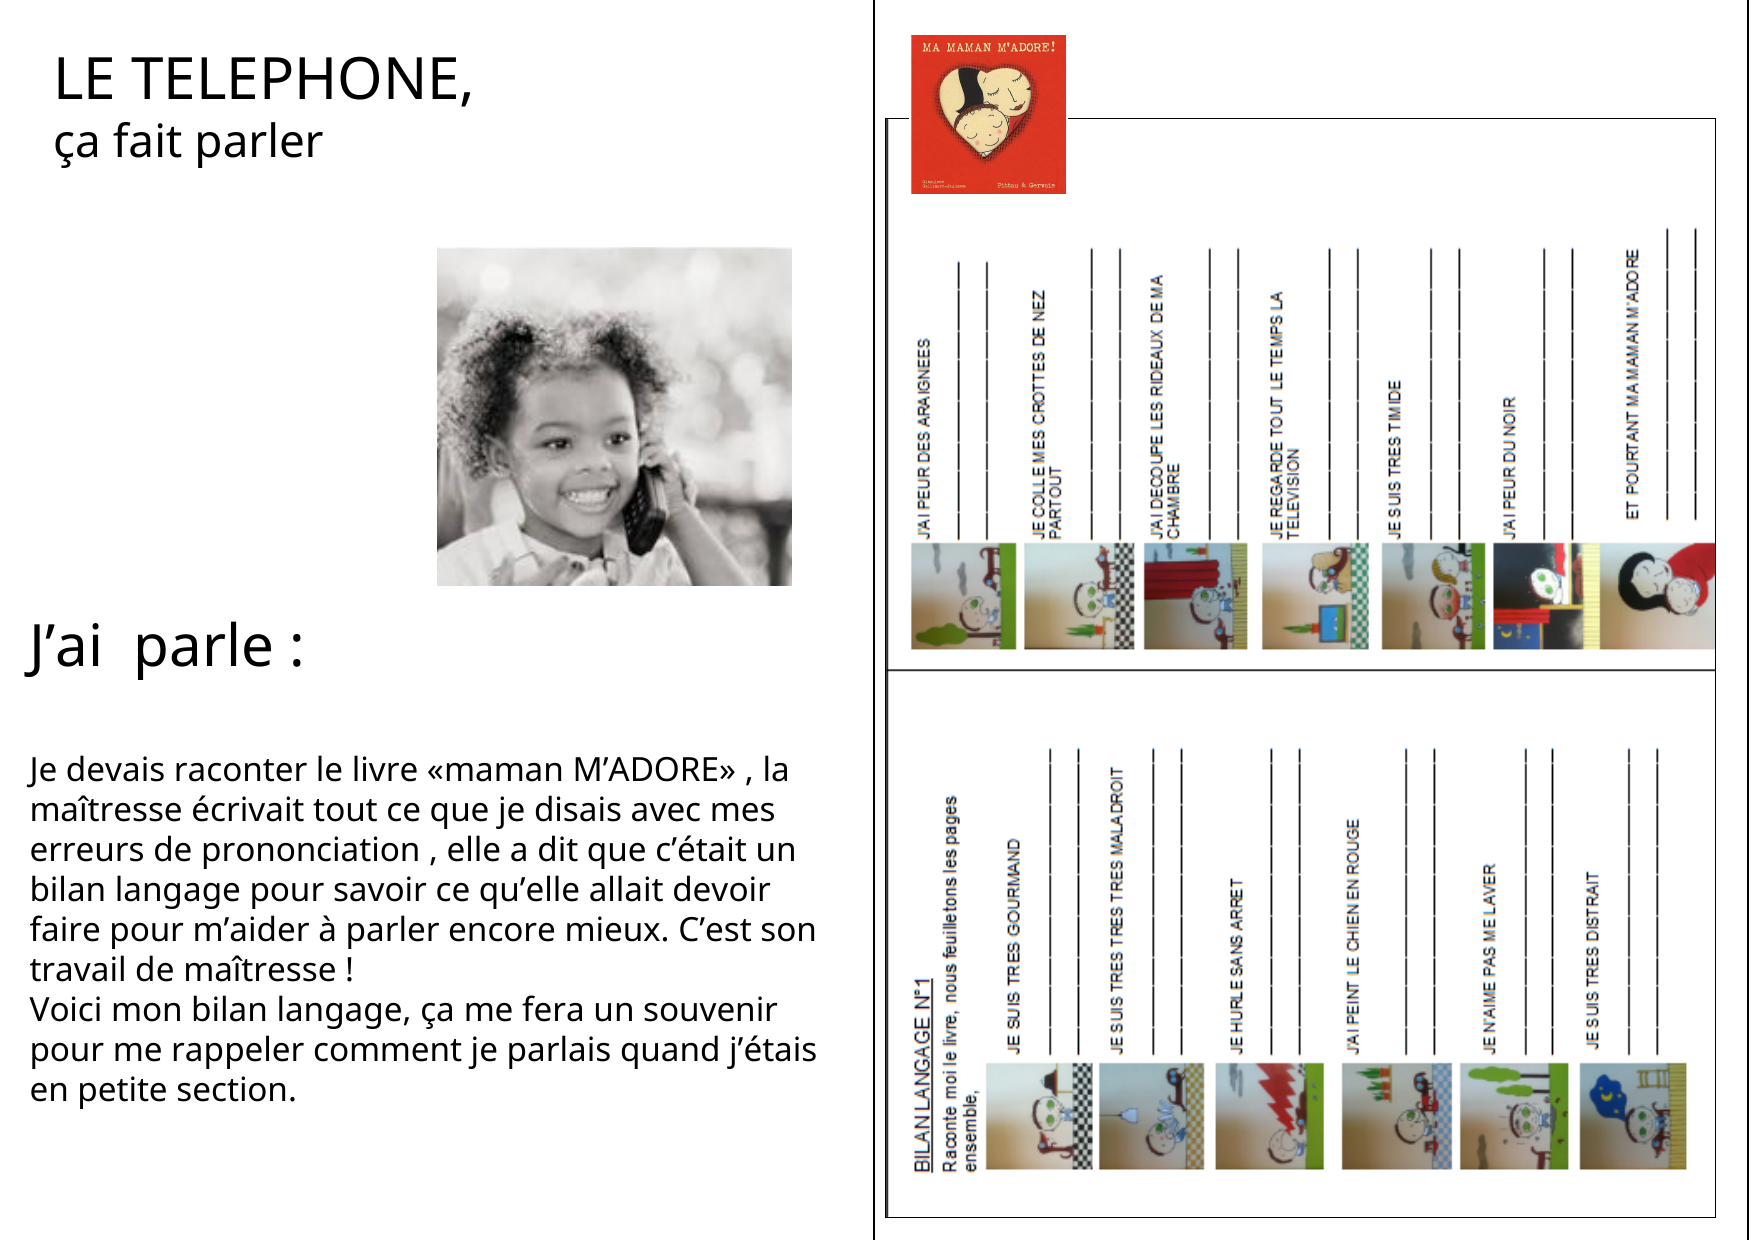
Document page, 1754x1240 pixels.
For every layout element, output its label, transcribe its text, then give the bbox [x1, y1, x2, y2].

picture [437, 247, 792, 586]
text_box LE TELEPHONE, ça fait parler [47, 35, 804, 260]
text_box J’ai parle : Je devais raconter le livre «maman M’ADORE» , la maîtresse écrivait tout ce que je disais avec mes erreurs de prononciation , elle a dit que c’était un bilan langage pour savoir ce qu’elle allait devoir faire pour m’aider à parler encore mieux. C’est son travail de maîtresse ! Voici mon bilan langage, ça me fera un souvenir pour me rappeler comment je parlais quand j’étais en petite section. [23, 602, 851, 1229]
picture [885, 35, 1715, 1218]
